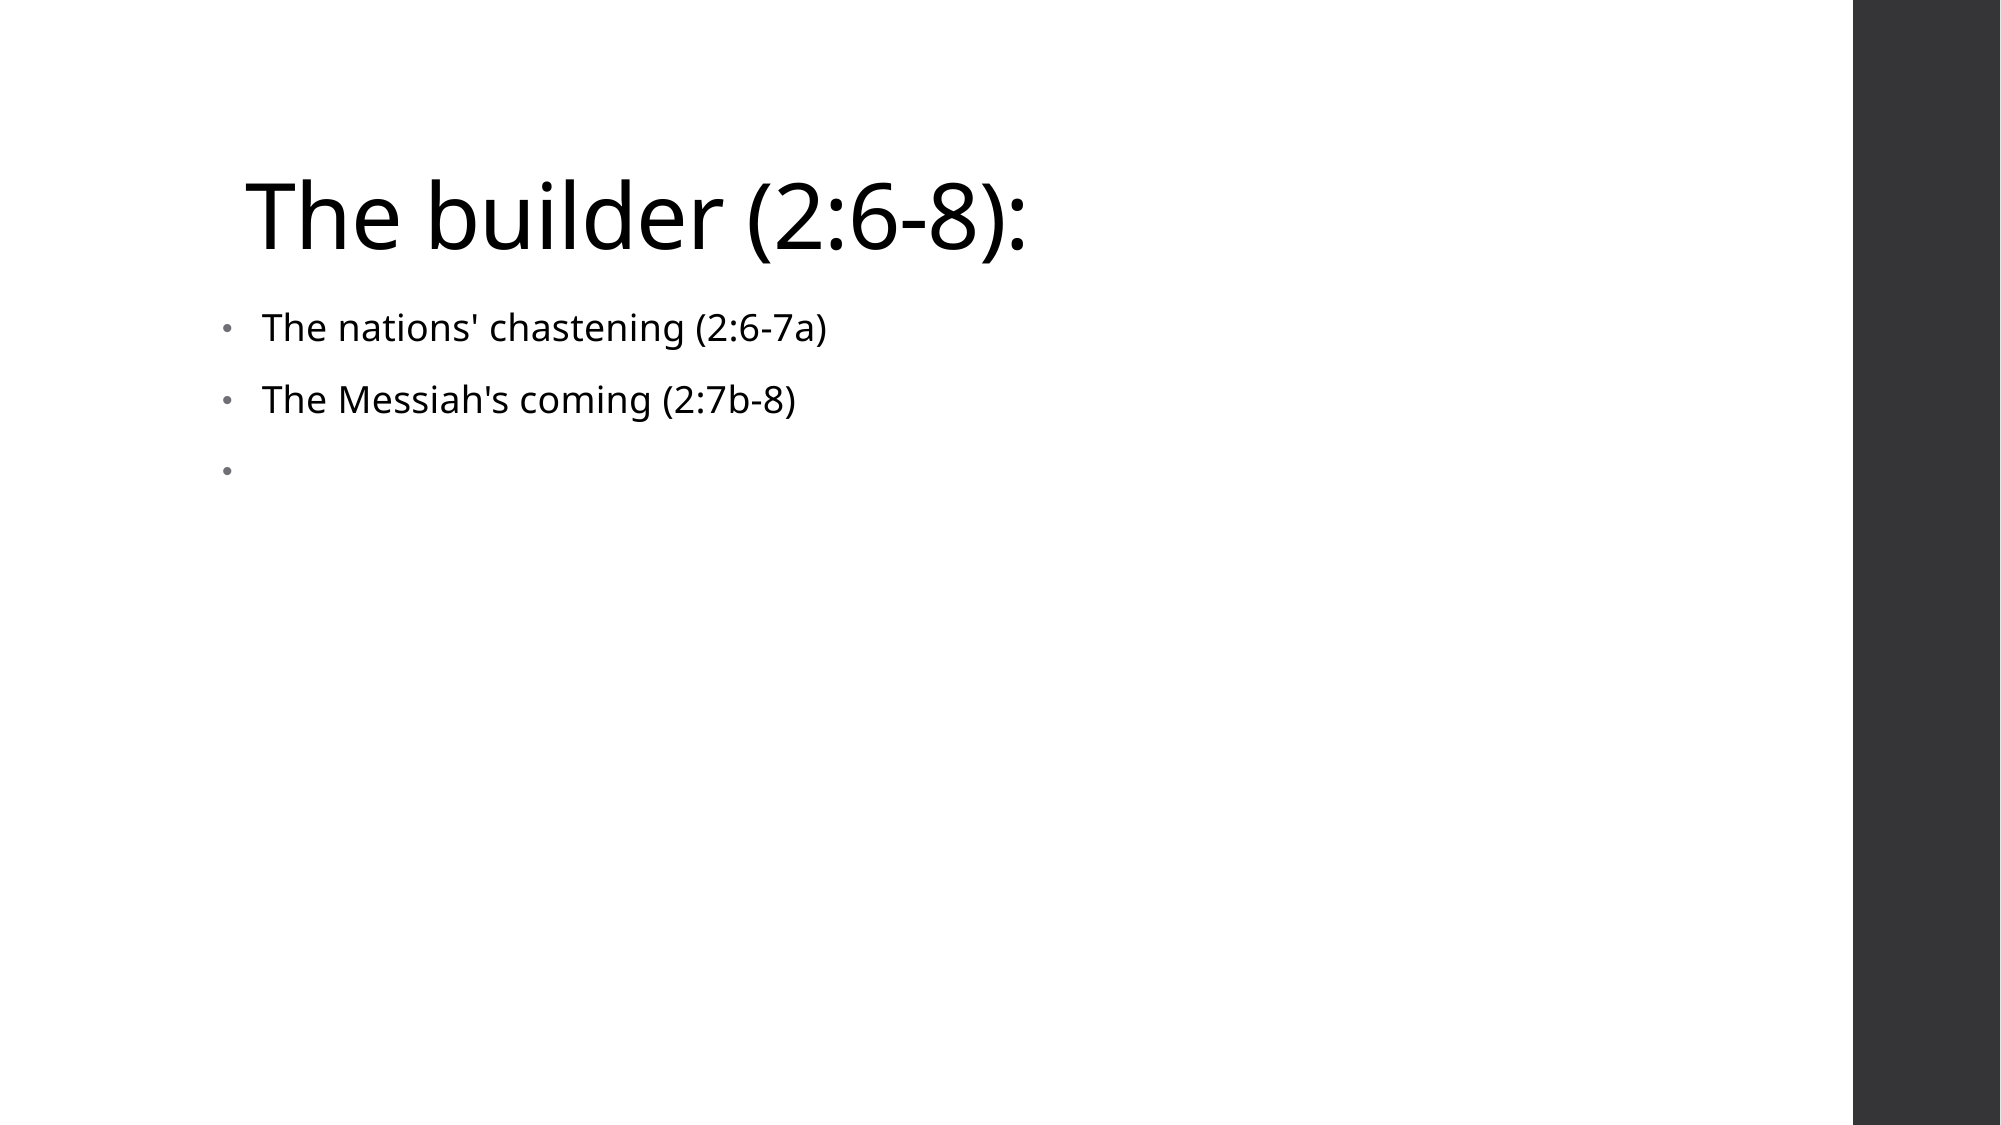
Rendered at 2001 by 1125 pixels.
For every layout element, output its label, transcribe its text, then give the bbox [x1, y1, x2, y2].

title The builder (2:6-8): [206, 60, 1797, 278]
list The nations' chastening (2:6-7a) The Messiah's coming (2:7b-8) [206, 299, 1617, 1014]
